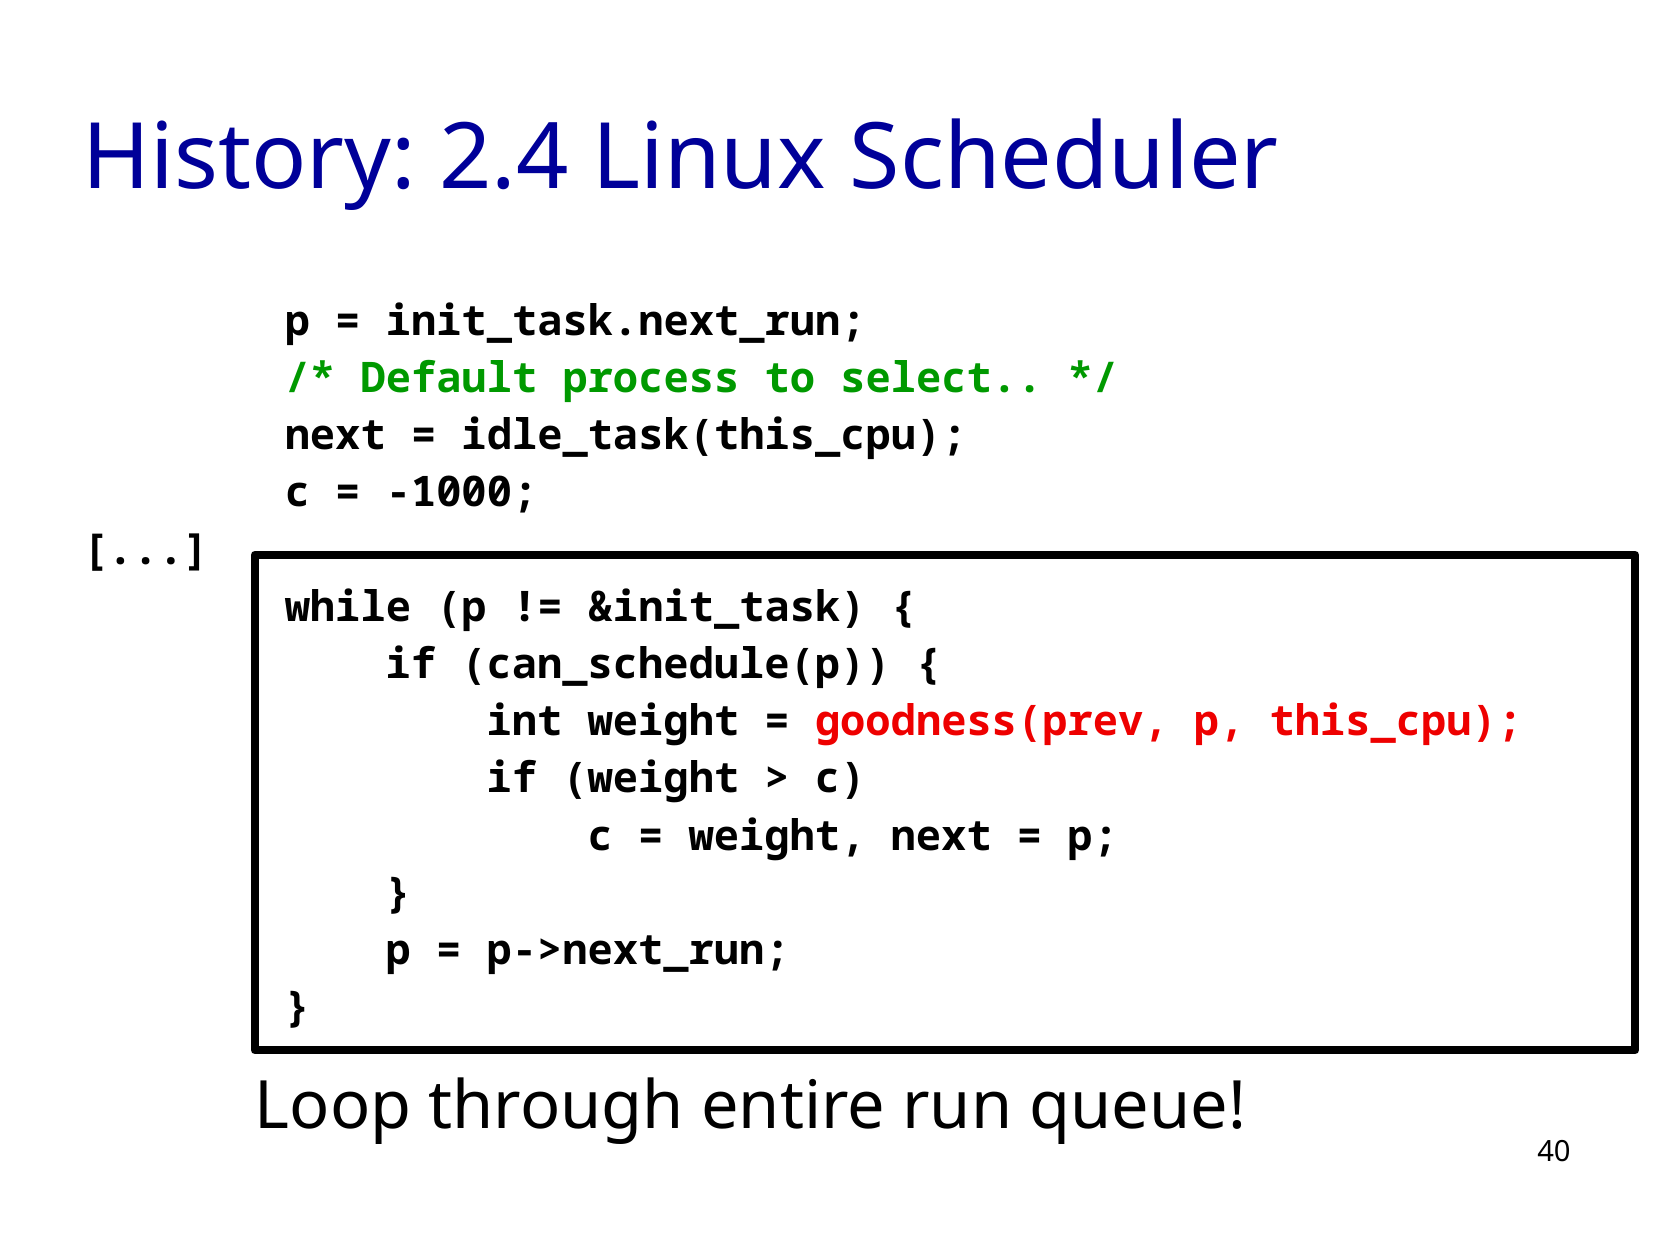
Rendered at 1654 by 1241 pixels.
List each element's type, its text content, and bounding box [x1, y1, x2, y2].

list p = init_task.next_run; /* Default process to select.. */ next = idle_task(this_cpu); c = -1000; [...] while (p != &init_task) { if (can_schedule(p)) { int weight = goodness(prev, p, this_cpu); if (weight > c) c = weight, next = p; } p = p->next_run; } [259, 559, 1571, 1046]
text_box Loop through entire run queue! [240, 1050, 1471, 1241]
list p = init_task.next_run; /* Default process to select.. */ next = idle_task(this_cpu); c = -1000; [...] while (p != &init_task) { if (can_schedule(p)) { int weight = goodness(prev, p, this_cpu); if (weight > c) c = weight, next = p; } p = p->next_run; } [60, 290, 1571, 1096]
title History: 2.4 Linux Scheduler [82, 49, 1571, 257]
